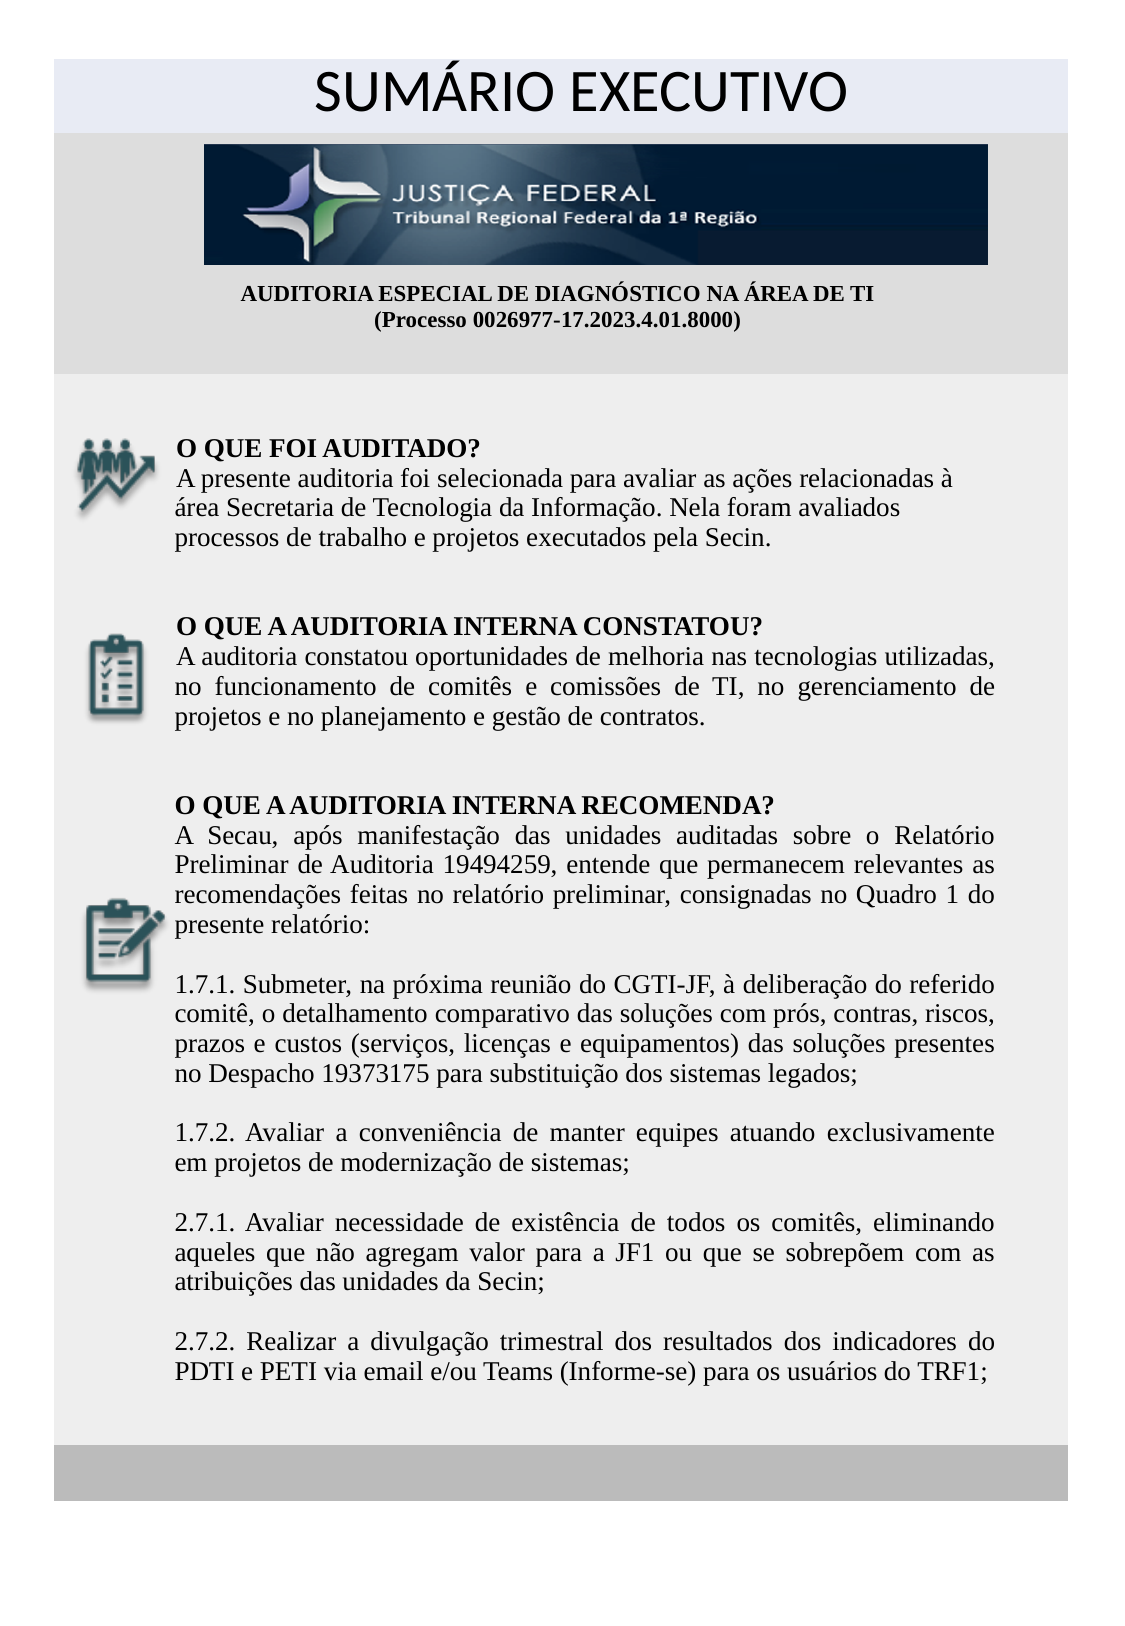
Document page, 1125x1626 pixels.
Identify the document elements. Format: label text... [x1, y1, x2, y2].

picture [62, 421, 171, 540]
table_cell O QUE FOI AUDITADO? A presente auditoria foi selecionada para avaliar as ações relacionadas à área Secretaria de Tecnologia da Informação. Nela foram avaliados processos de trabalho e projetos executados pela Secin. O QUE A AUDITORIA INTERNA CONSTATOU? A auditoria constatou oportunidades de melhoria nas tecnologias utilizadas, no funcionamento de comitês e comissões de TI, no gerenciamento de projetos e no planejamento e gestão de contratos. O QUE A AUDITORIA INTERNA RECOMENDA? A Secau, após manifestação das unidades auditadas sobre o Relatório Preliminar de Auditoria 19494259, entende que permanecem relevantes as recomendações feitas no relatório preliminar, consignadas no Quadro 1 do presente relatório: 1.7.1. Submeter, na próxima reunião do CGTI-JF, à deliberação do referido comitê, o detalhamento comparativo das soluções com prós, contras, riscos, prazos e custos (serviços, licenças e equipamentos) das soluções presentes no Despacho 19373175 para substituição dos sistemas legados; 1.7.2. Avaliar a conveniência de manter equipes atuando exclusivamente em projetos de modernização de sistemas; 2.7.1. Avaliar necessidade de existência de todos os comitês, eliminando aqueles que não agregam valor para a JF1 ou que se sobrepõem com as atribuições das unidades da Secin; 2.7.2. Realizar a divulgação trimestral dos resultados dos indicadores do PDTI e PETI via email e/ou Teams (Informe-se) para os usuários do TRF1; [142, 374, 1027, 1445]
table_cell [54, 374, 142, 1445]
picture [204, 144, 988, 265]
table_header SUMÁRIO EXECUTIVO [54, 59, 1068, 133]
picture [62, 888, 181, 1007]
table_cell AUDITORIA ESPECIAL DE DIAGNÓSTICO NA ÁREA DE TI (Processo 0026977-17.2023.4.01.8000) [54, 133, 1068, 374]
table_cell [1027, 374, 1068, 1445]
picture [66, 624, 167, 737]
table_cell [54, 1445, 1068, 1501]
